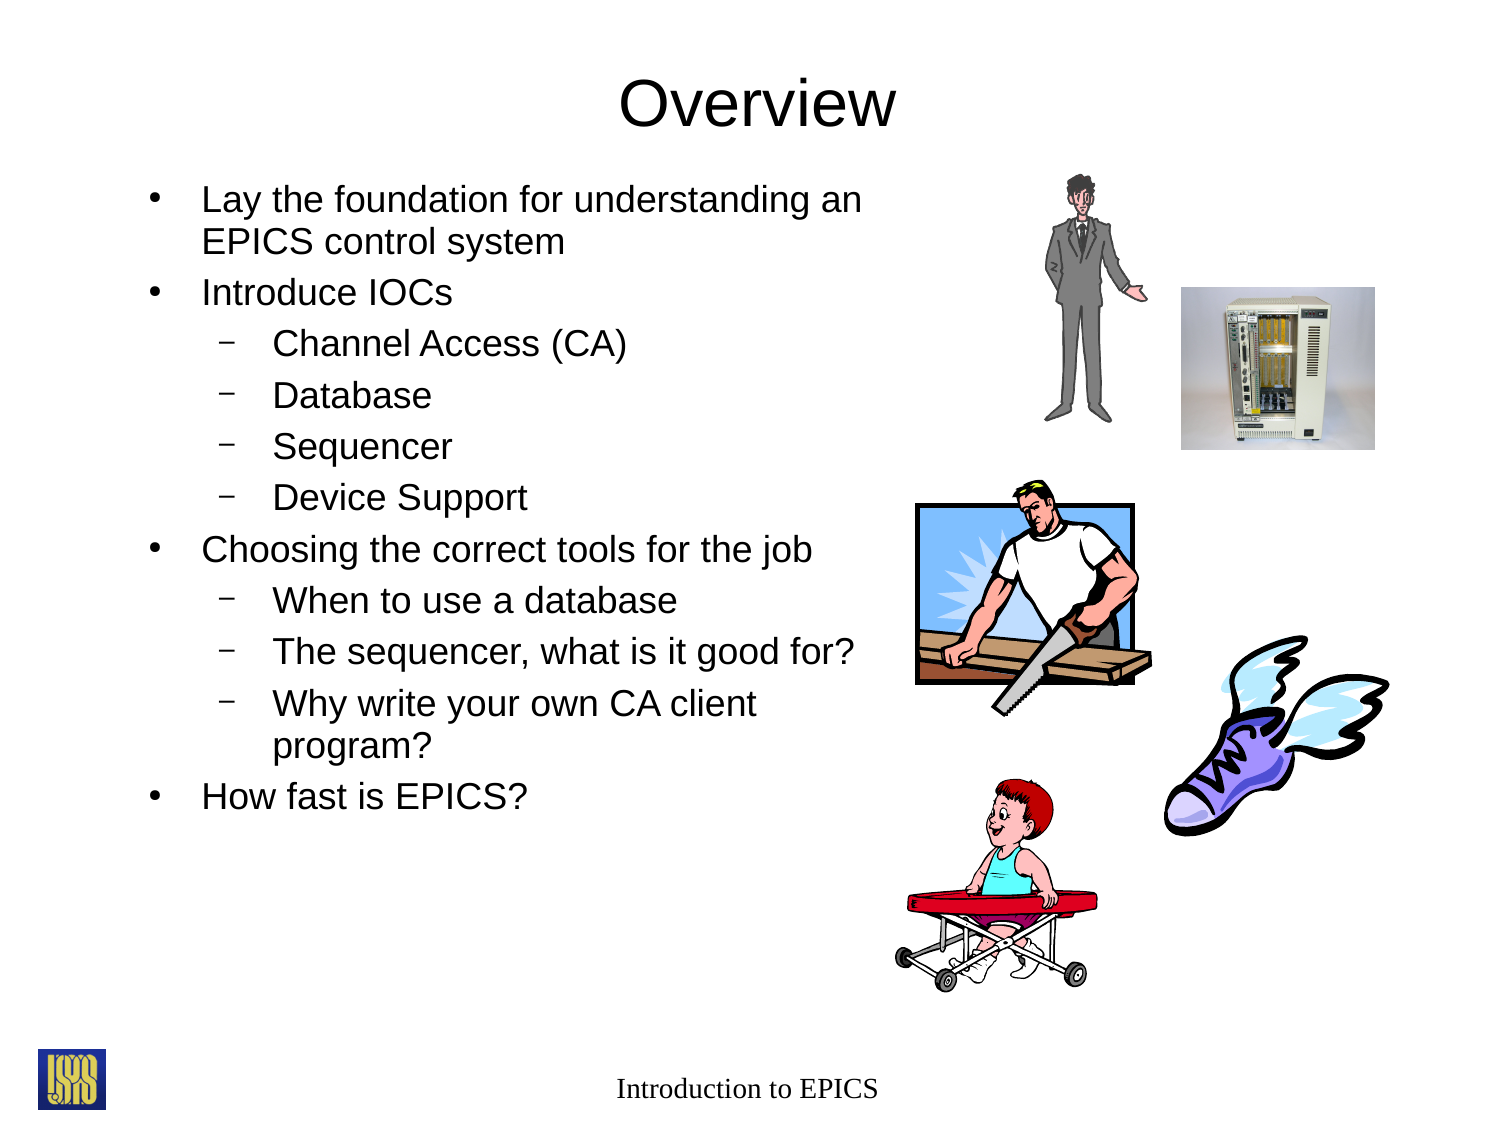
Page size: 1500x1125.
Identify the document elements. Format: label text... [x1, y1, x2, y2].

picture [1043, 173, 1150, 424]
picture [38, 1049, 106, 1110]
picture [914, 479, 1153, 717]
title Overview [21, 66, 1459, 141]
picture [894, 778, 1100, 993]
picture [1181, 287, 1375, 450]
list Lay the foundation for understanding an EPICS control system Introduce IOCs Channel Access (CA) Database Sequencer Device Support Choosing the correct tools for the job When to use a database The sequencer, what is it good for? Why write your own CA client program? How fast is EPICS? [115, 170, 919, 1022]
picture [1164, 634, 1392, 839]
